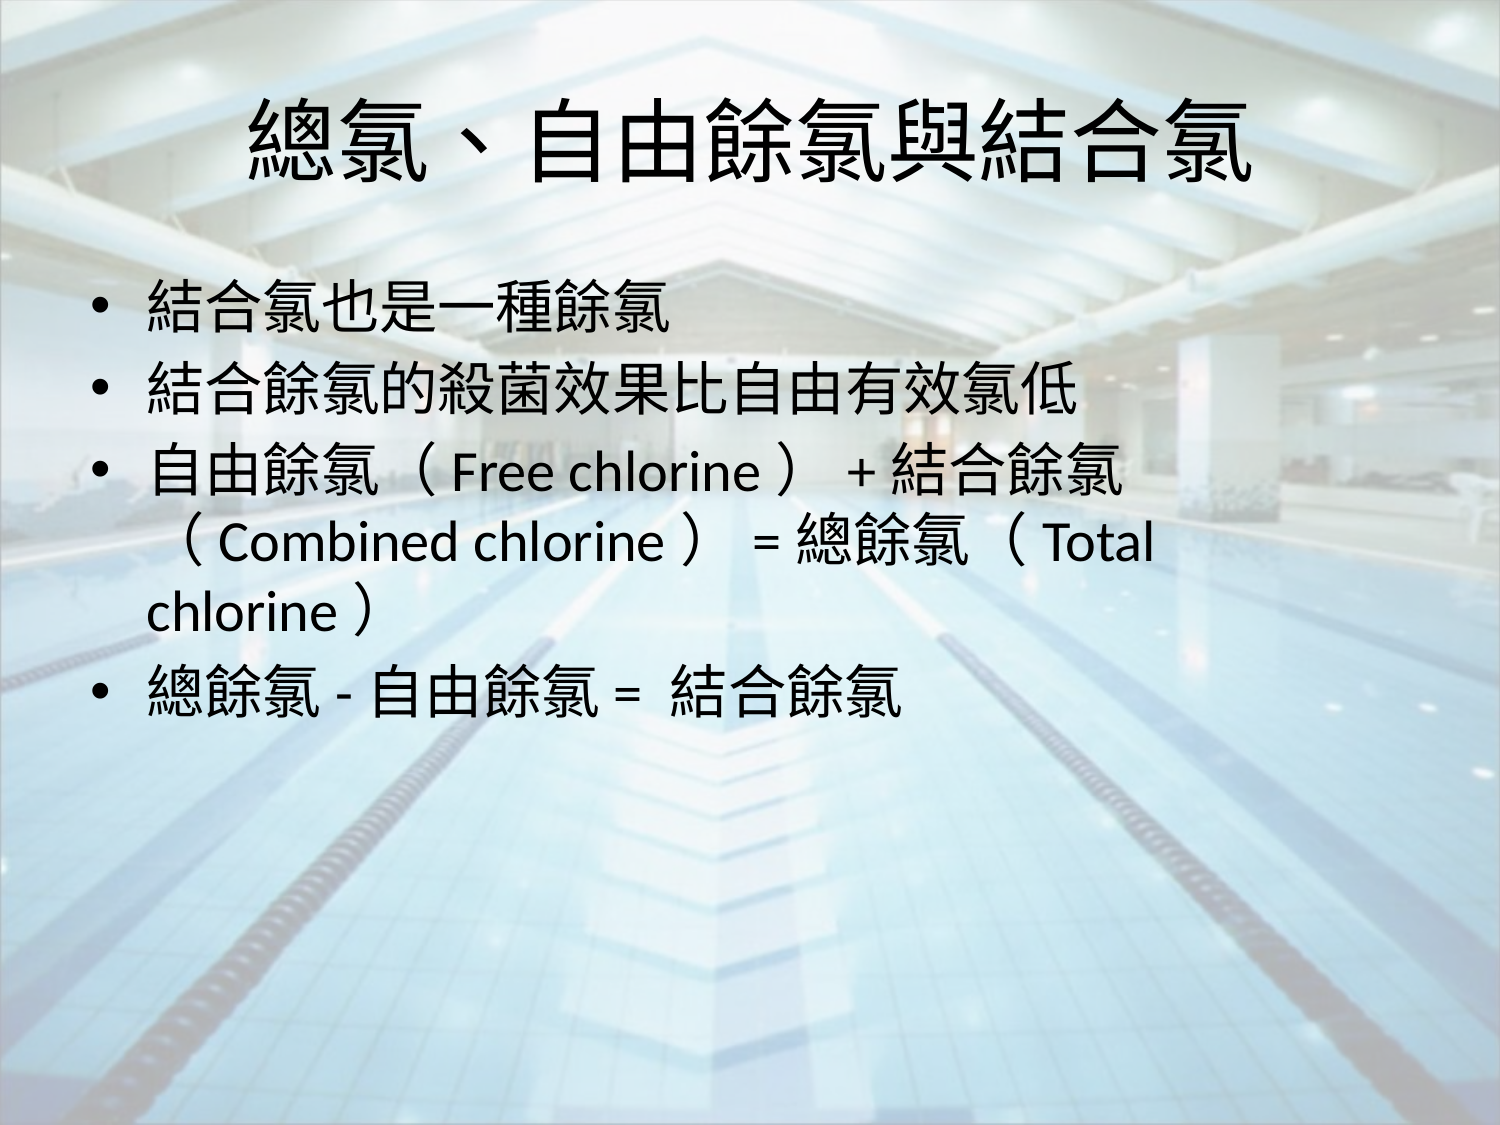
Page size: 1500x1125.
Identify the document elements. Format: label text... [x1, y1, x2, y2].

list 結合氯也是一種餘氯 結合餘氯的殺菌效果比自由有效氯低 自由餘氯（Free chlorine）+結合餘氯（Combined chlorine）=總餘氯（Total chlorine） 總餘氯-自由餘氯= 結合餘氯 [75, 262, 1425, 1005]
title 總氯、自由餘氯與結合氯 [75, 45, 1425, 233]
